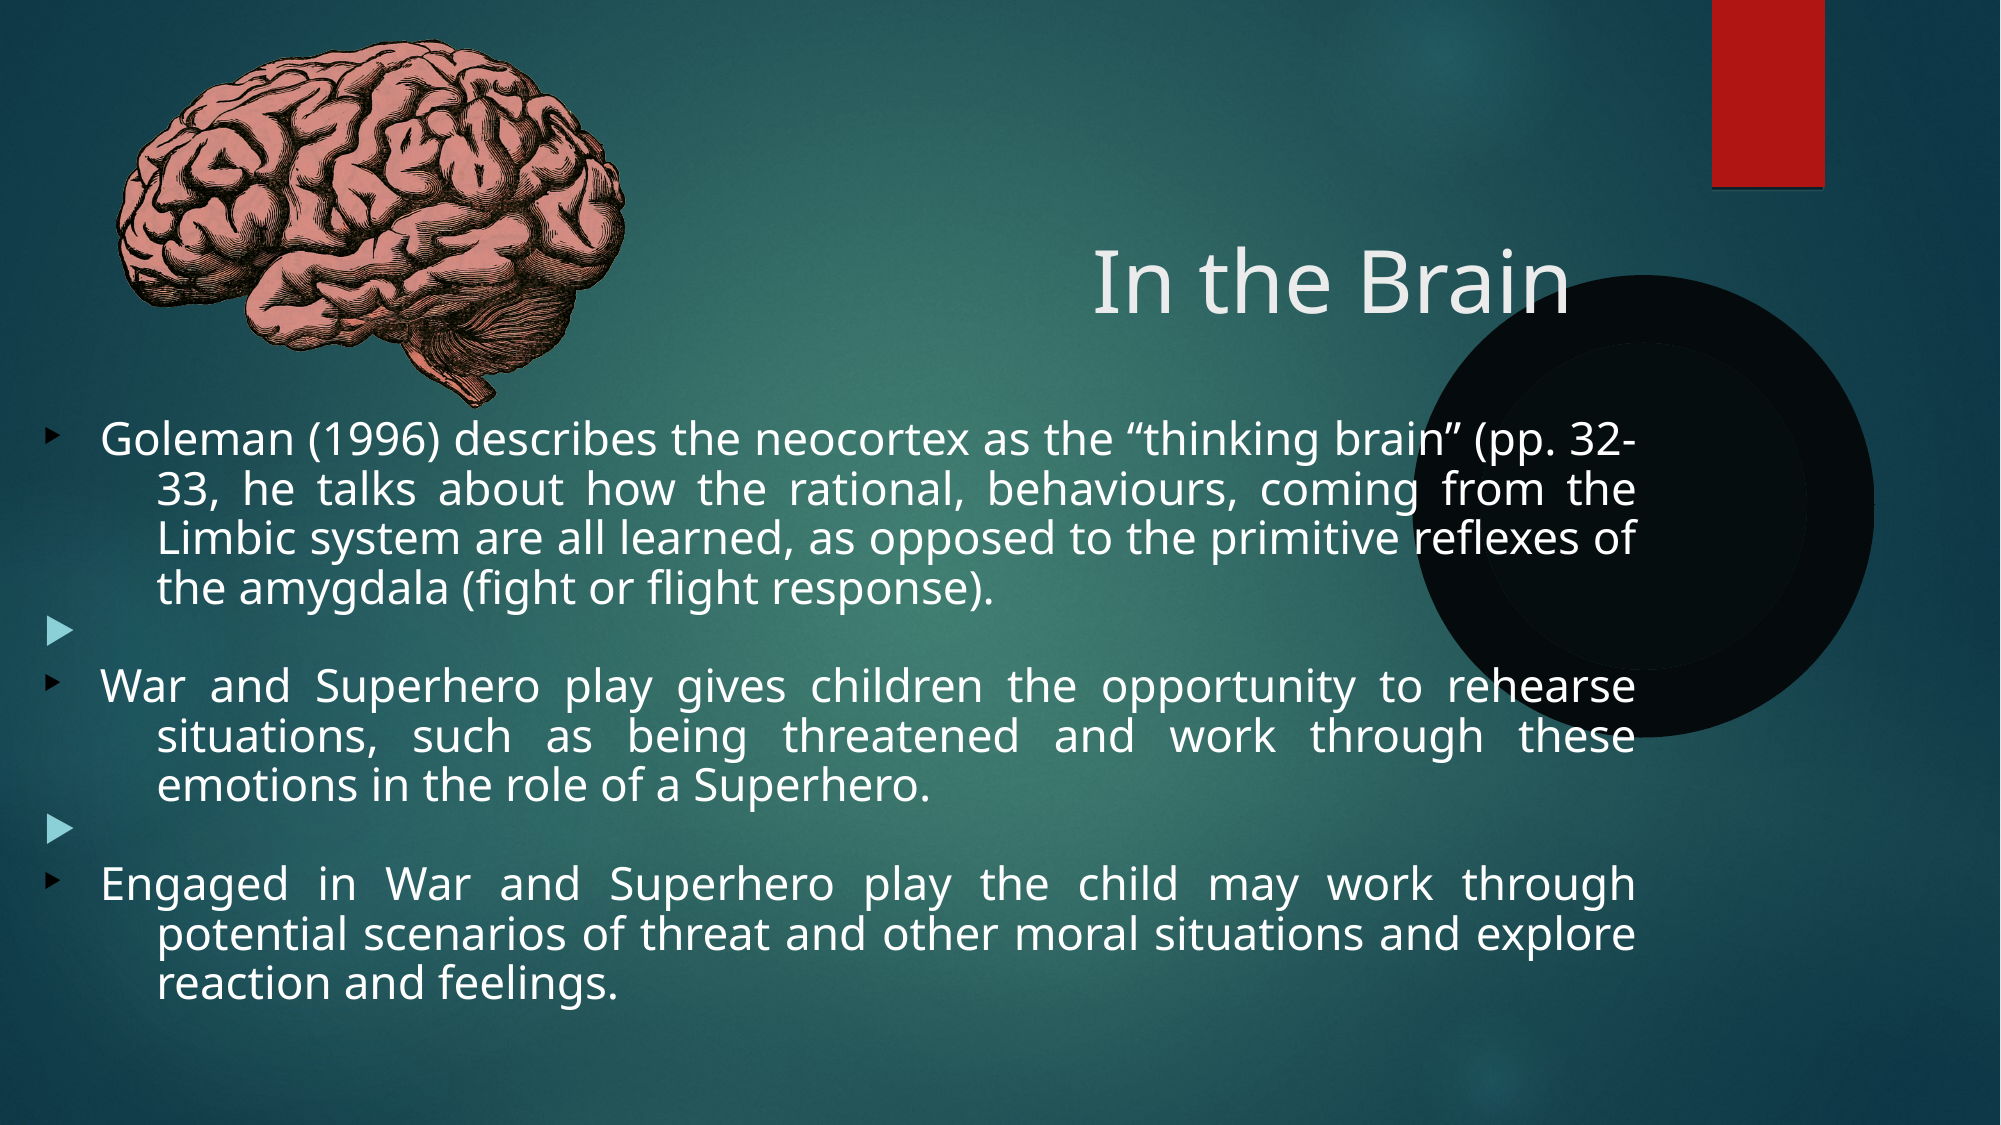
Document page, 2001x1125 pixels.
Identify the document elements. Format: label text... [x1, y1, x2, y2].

picture [116, 32, 641, 409]
list Goleman (1996) describes the neocortex as the “thinking brain” (pp. 32-33, he talks about how the rational, behaviours, coming from the Limbic system are all learned, as opposed to the primitive reflexes of the amygdala (fight or flight response). War and Superhero play gives children the opportunity to rehearse situations, such as being threatened and work through these emotions in the role of a Superhero. Engaged in War and Superhero play the child may work through potential scenarios of threat and other moral situations and explore reaction and feelings. [0, 408, 1653, 1089]
title In the Brain [1077, 212, 2000, 345]
